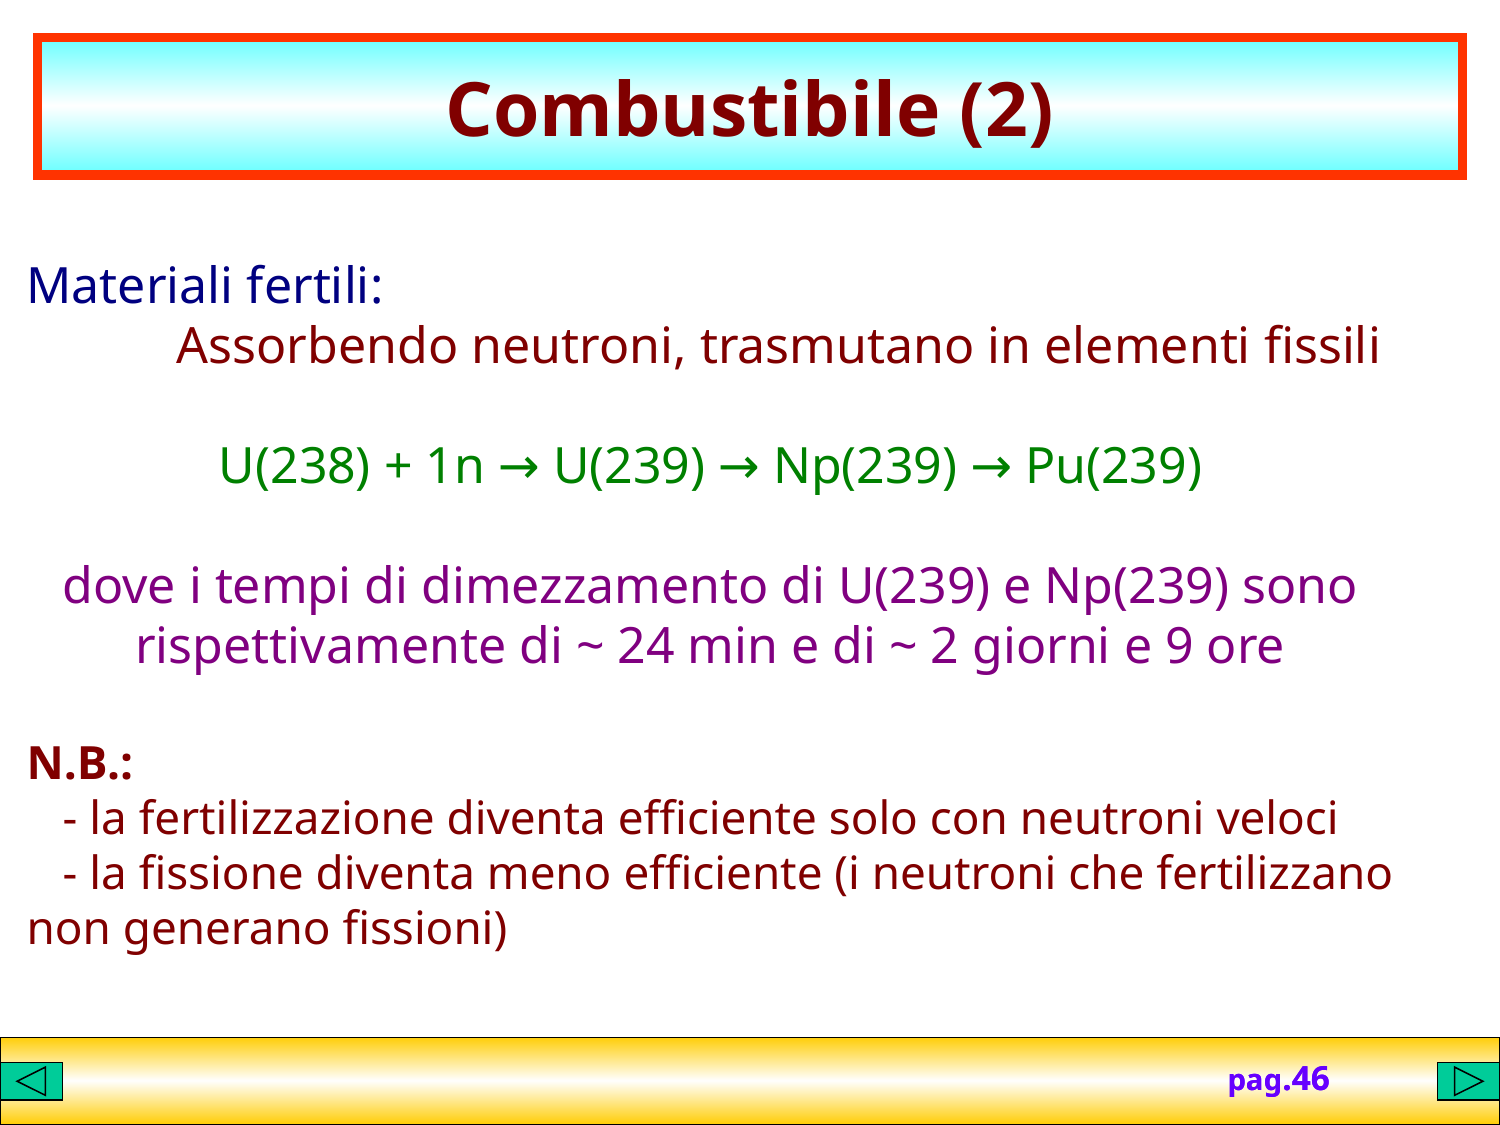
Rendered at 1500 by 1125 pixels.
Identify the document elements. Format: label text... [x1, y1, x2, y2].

text_box pag.<number> [1212, 1049, 1413, 1125]
text_box Materiali fertili: Assorbendo neutroni, trasmutano in elementi fissili U(238) + 1n → U(239) → Np(239) → Pu(239) dove i tempi di dimezzamento di U(239) e Np(239) sono rispettivamente di ~ 24 min e di ~ 2 giorni e 9 ore N.B.: - la fertilizzazione diventa efficiente solo con neutroni veloci - la fissione diventa meno efficiente (i neutroni che fertilizzano non generano fissioni) [12, 246, 1477, 962]
title Combustibile (2) [37, 37, 1463, 175]
